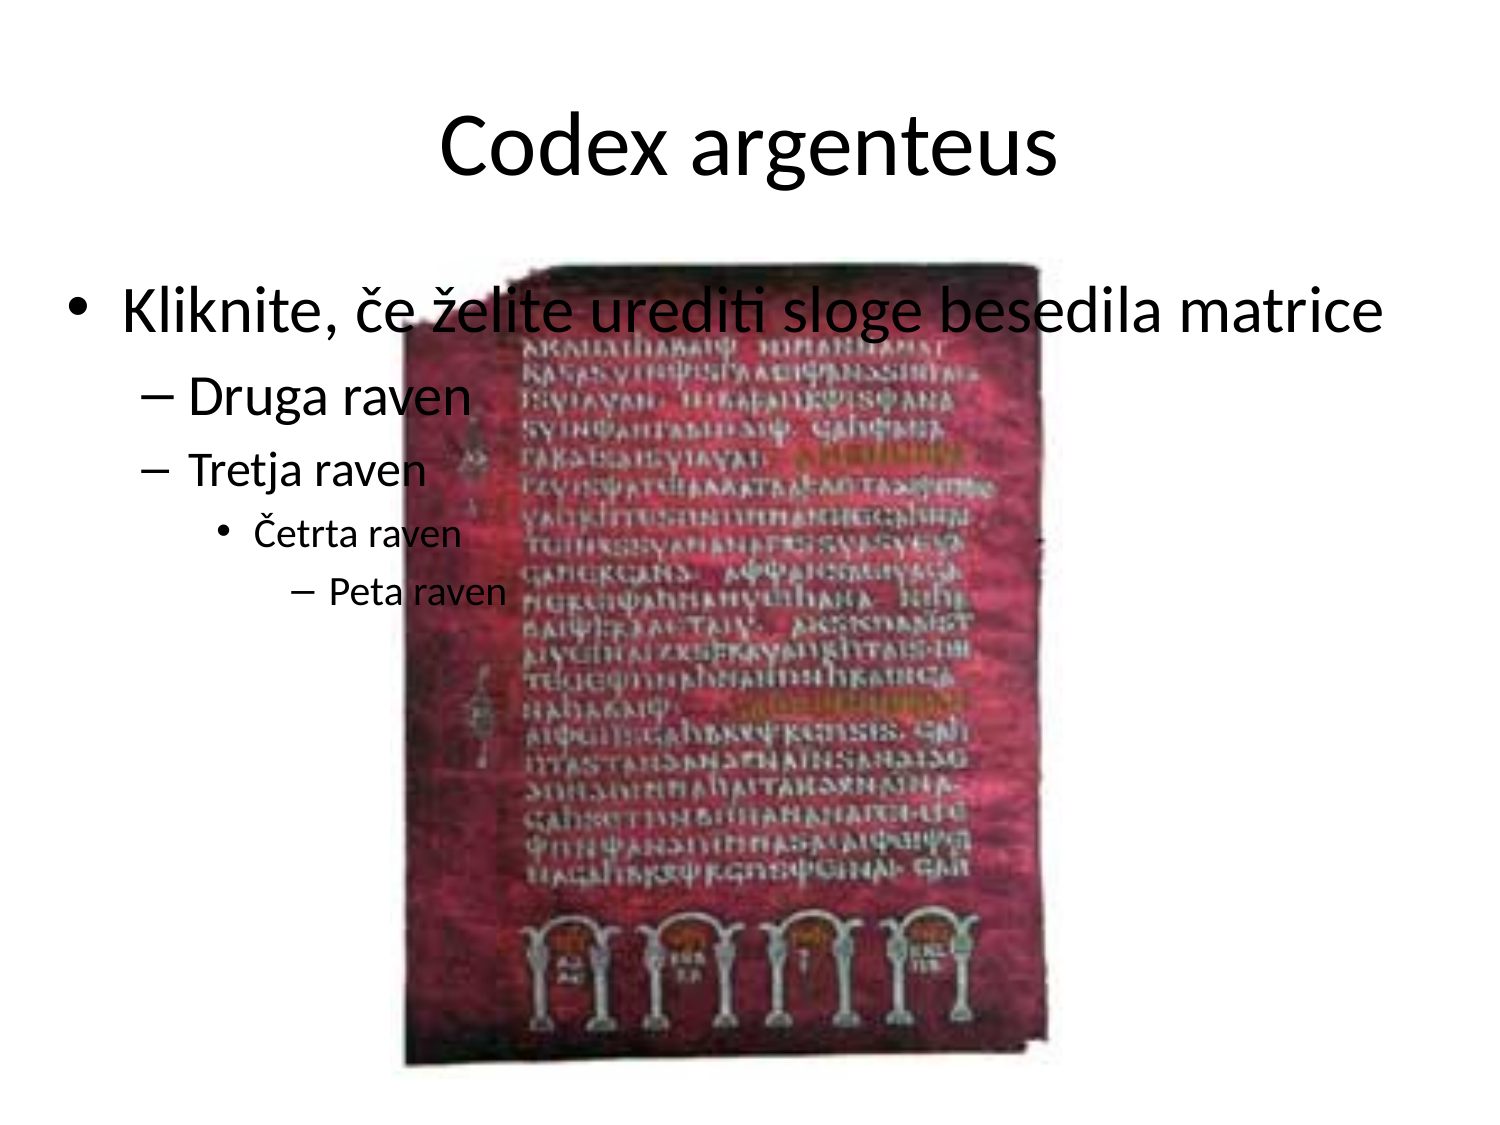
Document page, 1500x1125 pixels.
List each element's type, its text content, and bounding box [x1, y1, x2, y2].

title Codex argenteus [75, 45, 1425, 233]
picture [390, 257, 1063, 1079]
